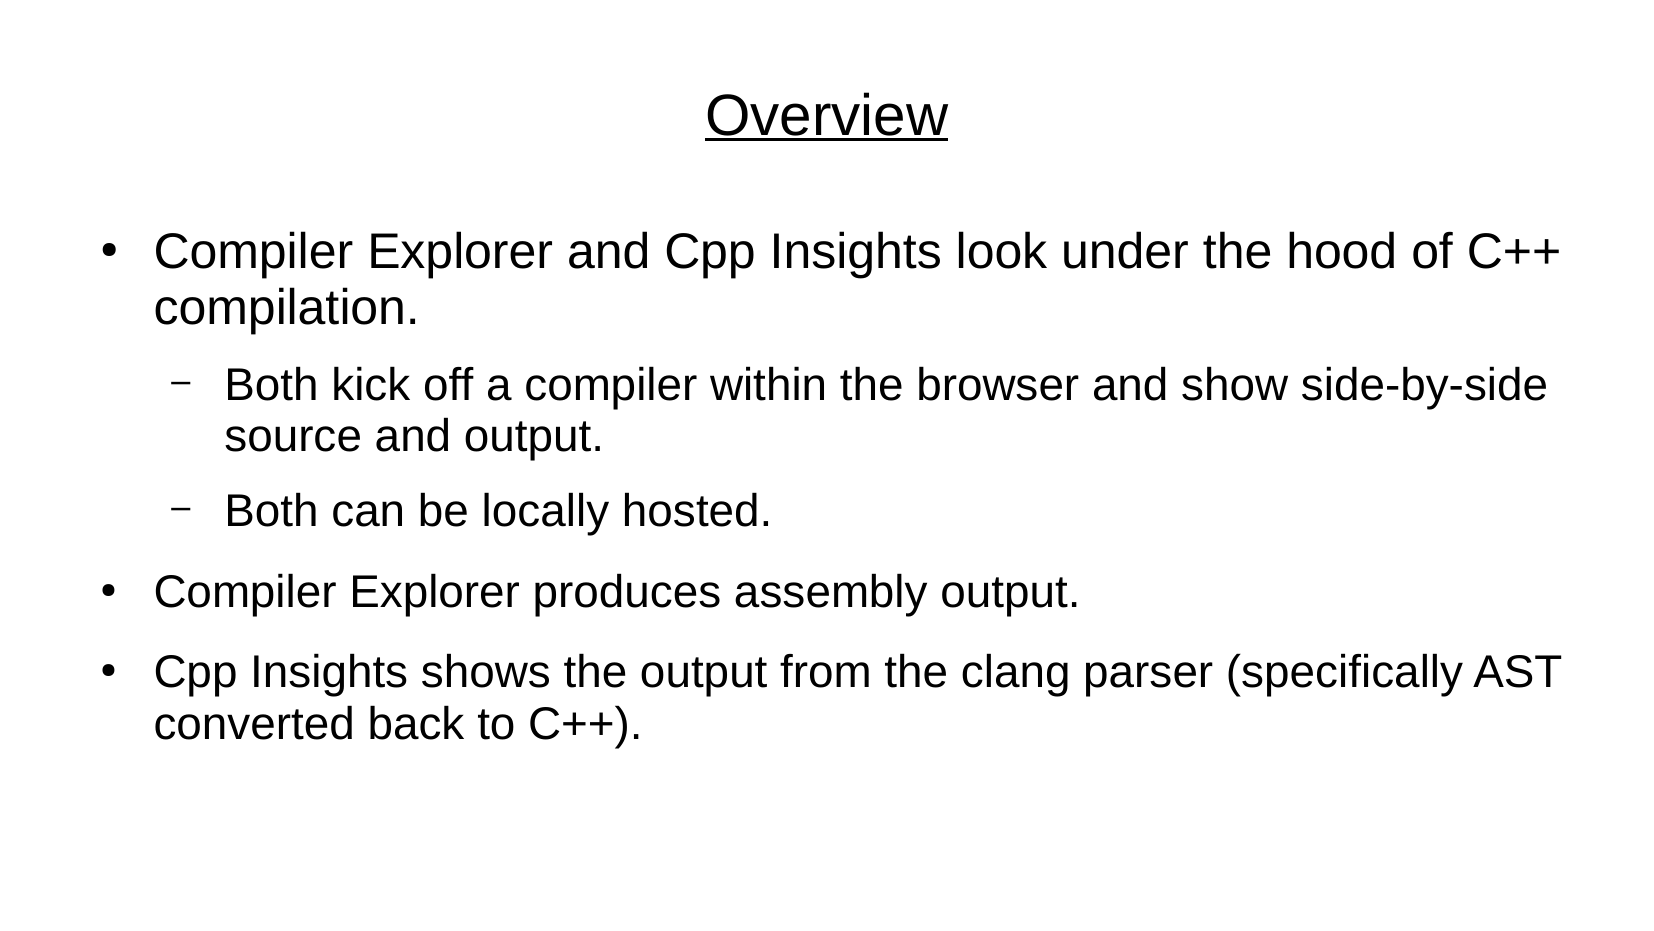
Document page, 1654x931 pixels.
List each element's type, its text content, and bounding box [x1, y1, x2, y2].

list Compiler Explorer and Cpp Insights look under the hood of C++ compilation. Both kick off a compiler within the browser and show side-by-side source and output. Both can be locally hosted. Compiler Explorer produces assembly output. Cpp Insights shows the output from the clang parser (specifically AST converted back to C++). [82, 223, 1571, 763]
title Overview [82, 37, 1571, 193]
